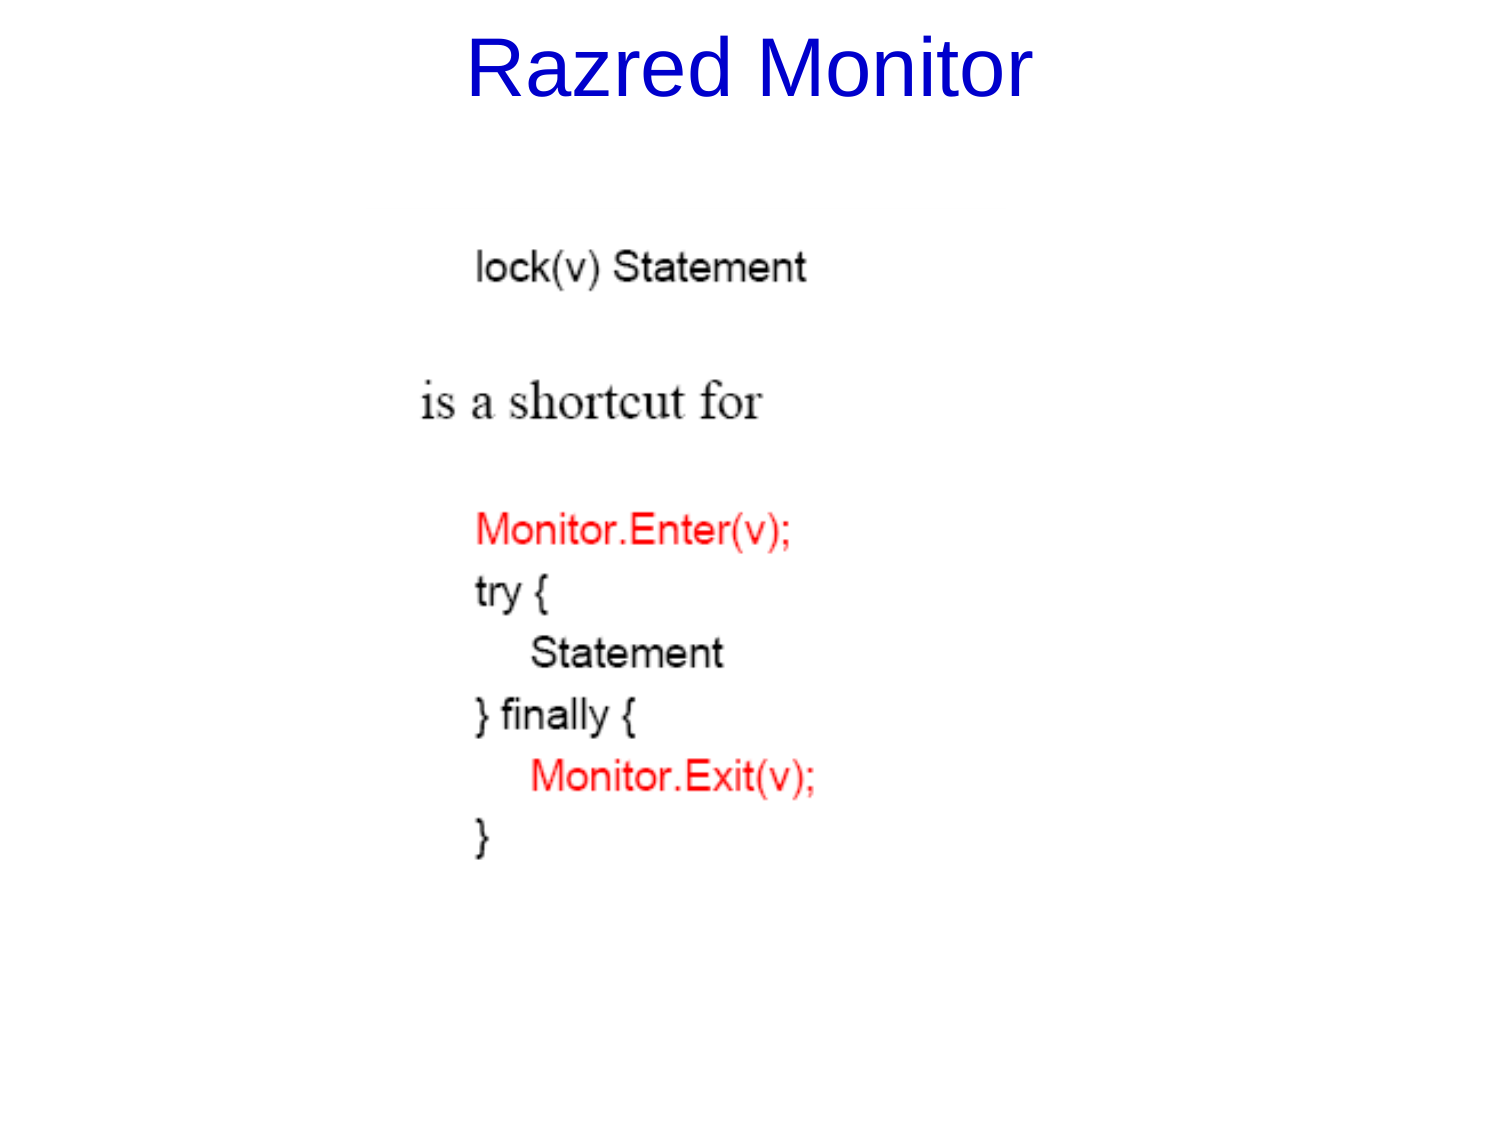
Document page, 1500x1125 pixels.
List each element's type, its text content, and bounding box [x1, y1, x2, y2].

picture [366, 207, 1006, 917]
title Razred Monitor [112, 0, 1388, 126]
